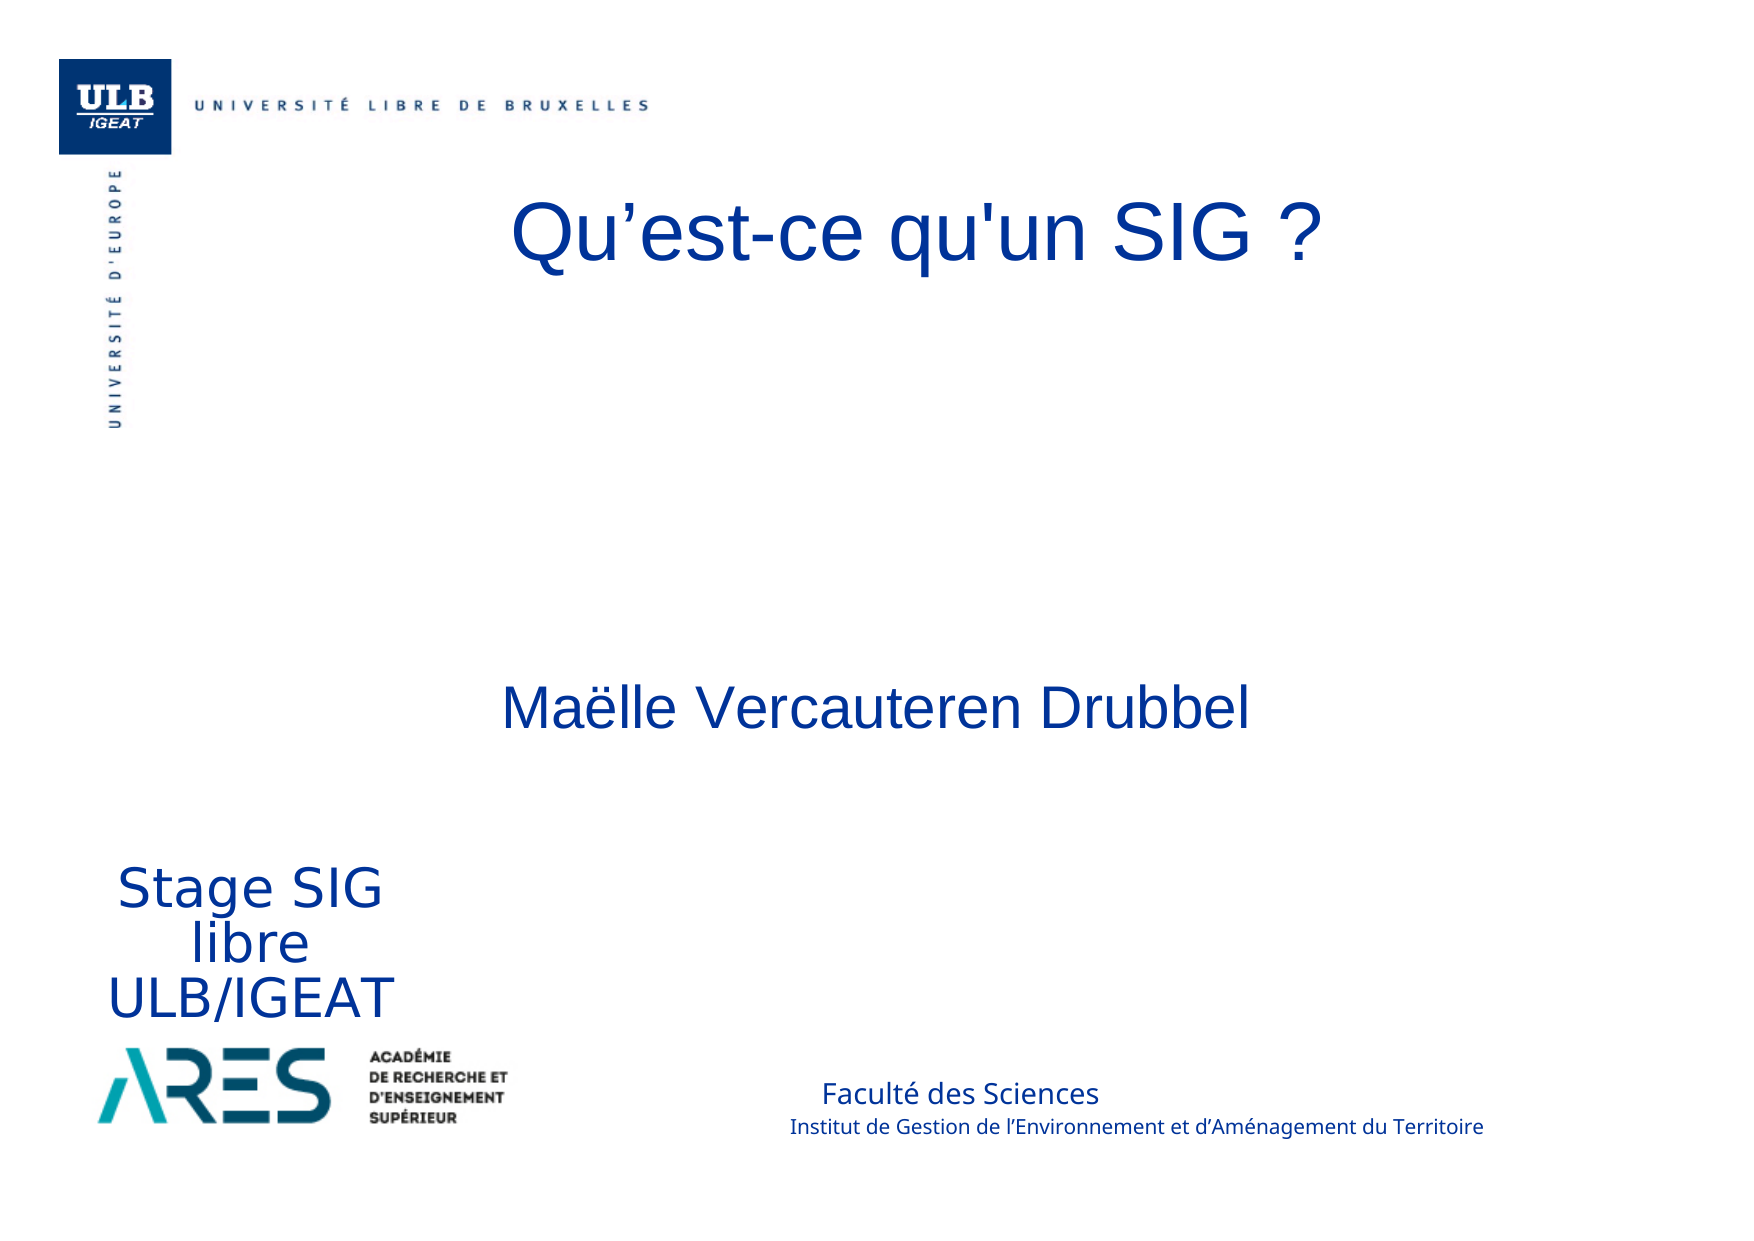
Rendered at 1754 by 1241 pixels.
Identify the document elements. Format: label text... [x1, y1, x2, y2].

picture [29, 59, 1695, 1199]
text_box Stage SIG libre ULB/IGEAT [59, 856, 443, 1046]
title Qu’est-ce qu'un SIG ? [181, 147, 1654, 322]
list Maëlle Vercauteren Drubbel [140, 270, 1613, 1150]
